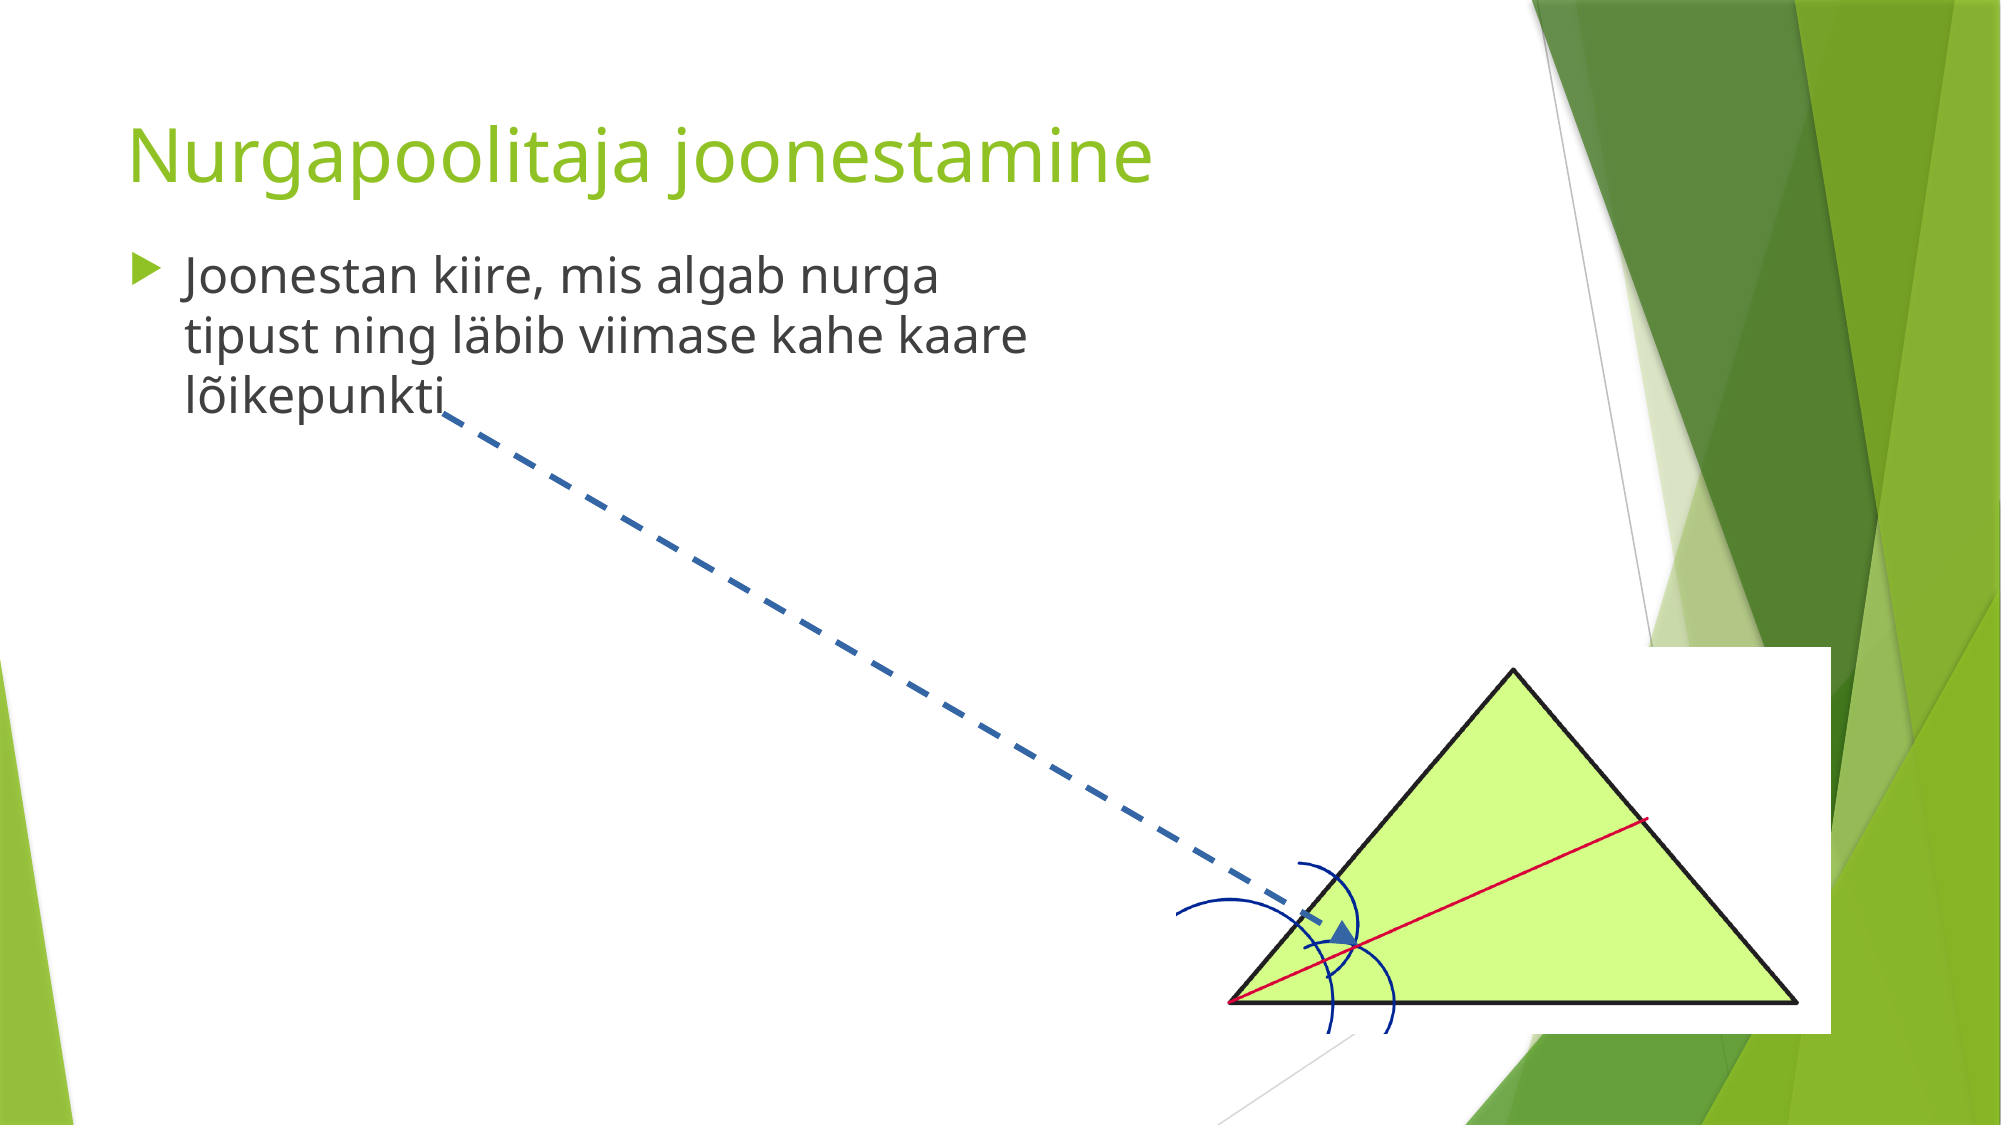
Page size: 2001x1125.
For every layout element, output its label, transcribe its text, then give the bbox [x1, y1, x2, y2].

list Joonestan kiire, mis algab nurga tipust ning läbib viimase kahe kaare lõikepunkti [113, 236, 1093, 1063]
picture [1176, 647, 1831, 1034]
title Nurgapoolitaja joonestamine [111, 99, 1522, 317]
